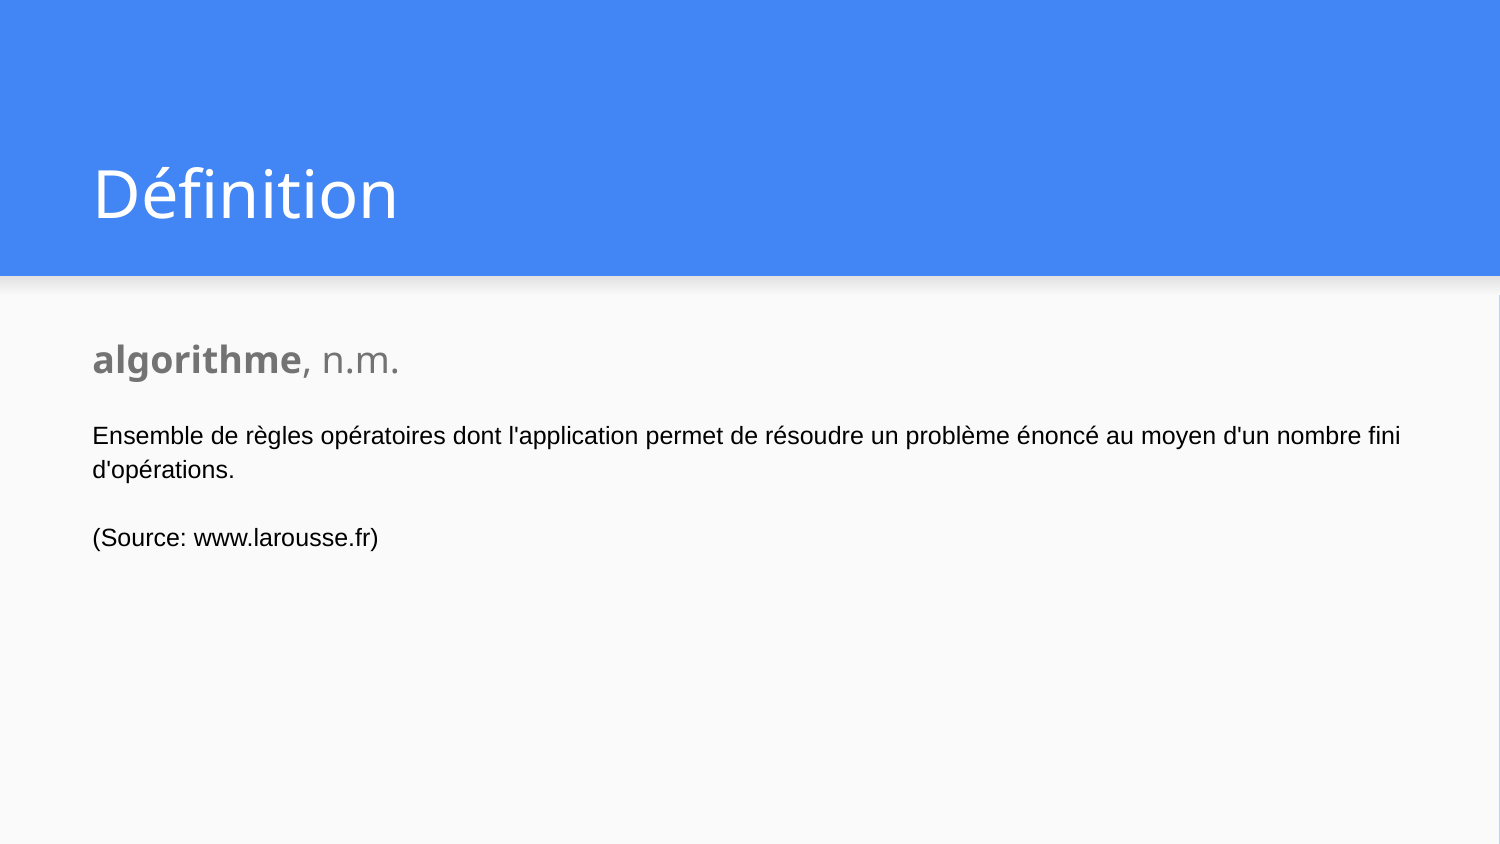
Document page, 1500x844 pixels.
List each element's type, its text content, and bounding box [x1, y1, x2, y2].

list algorithme, n.m. Ensemble de règles opératoires dont l'application permet de résoudre un problème énoncé au moyen d'un nombre fini d'opérations. (Source: www.larousse.fr) [77, 314, 1427, 601]
title Définition [77, 121, 1427, 248]
